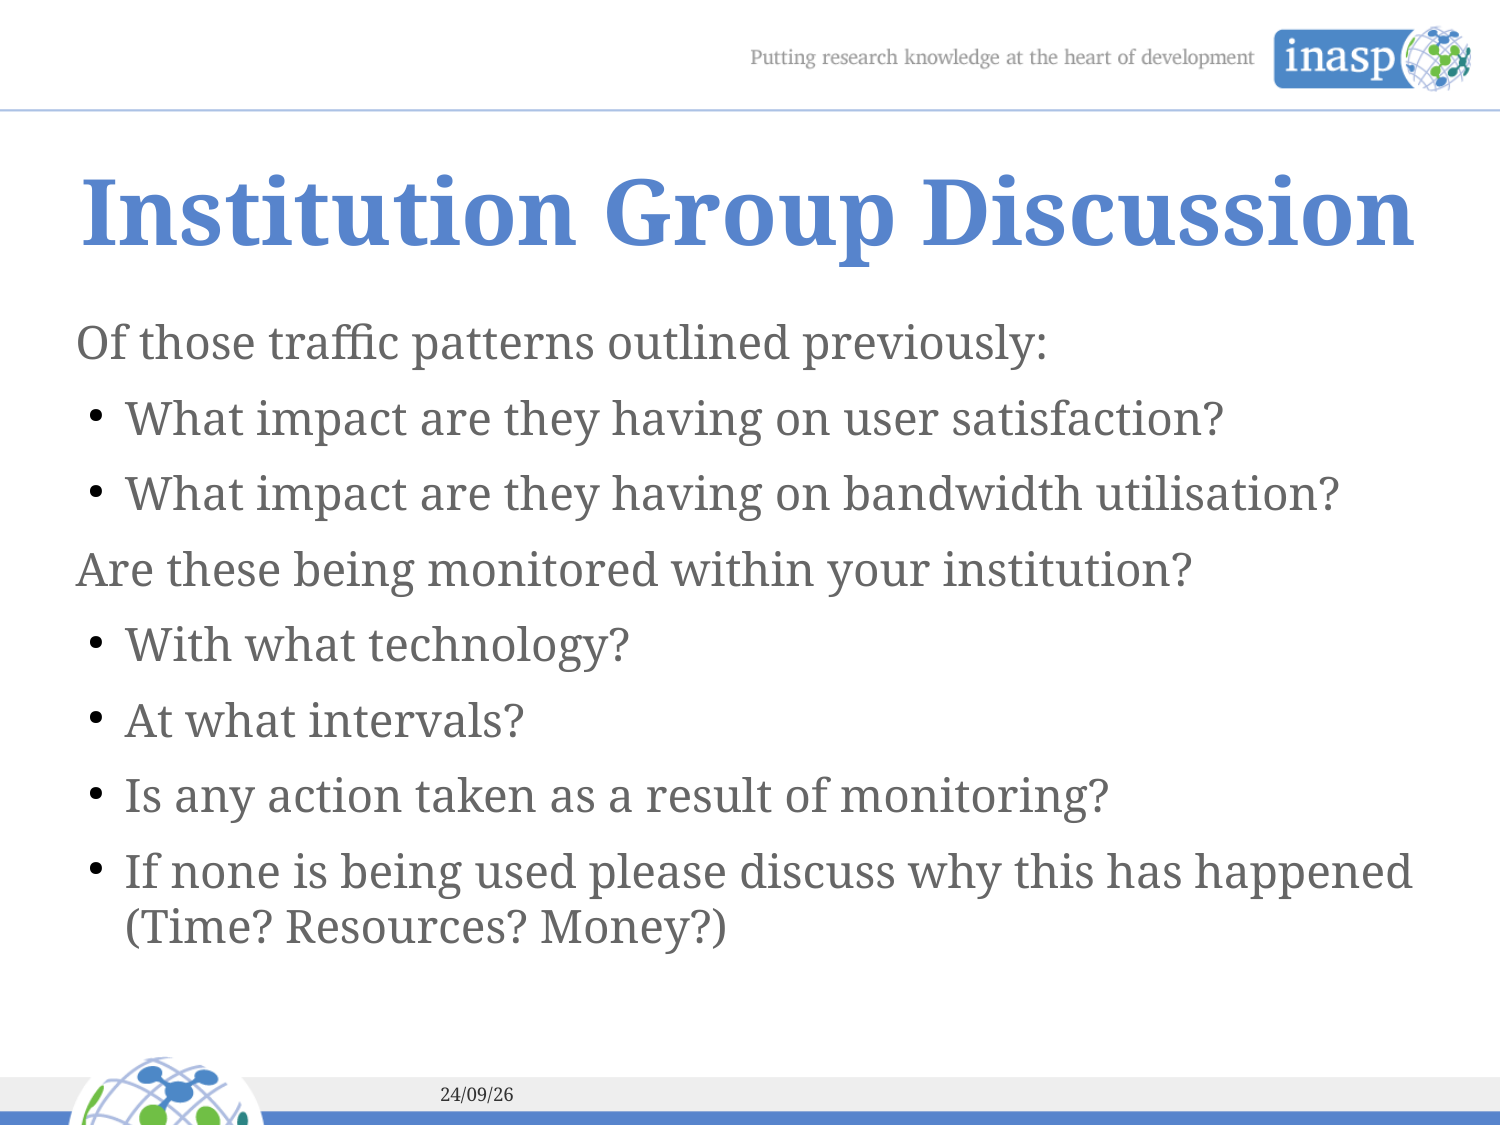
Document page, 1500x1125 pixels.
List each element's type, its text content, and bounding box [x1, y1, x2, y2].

title Institution Group Discussion [75, 129, 1426, 313]
picture [0, 0, 1500, 1125]
list Of those traffic patterns outlined previously: What impact are they having on user satisfaction? What impact are they having on bandwidth utilisation? Are these being monitored within your institution? With what technology? At what intervals? Is any action taken as a result of monitoring? If none is being used please discuss why this has happened (Time? Resources? Money?) [75, 313, 1426, 967]
